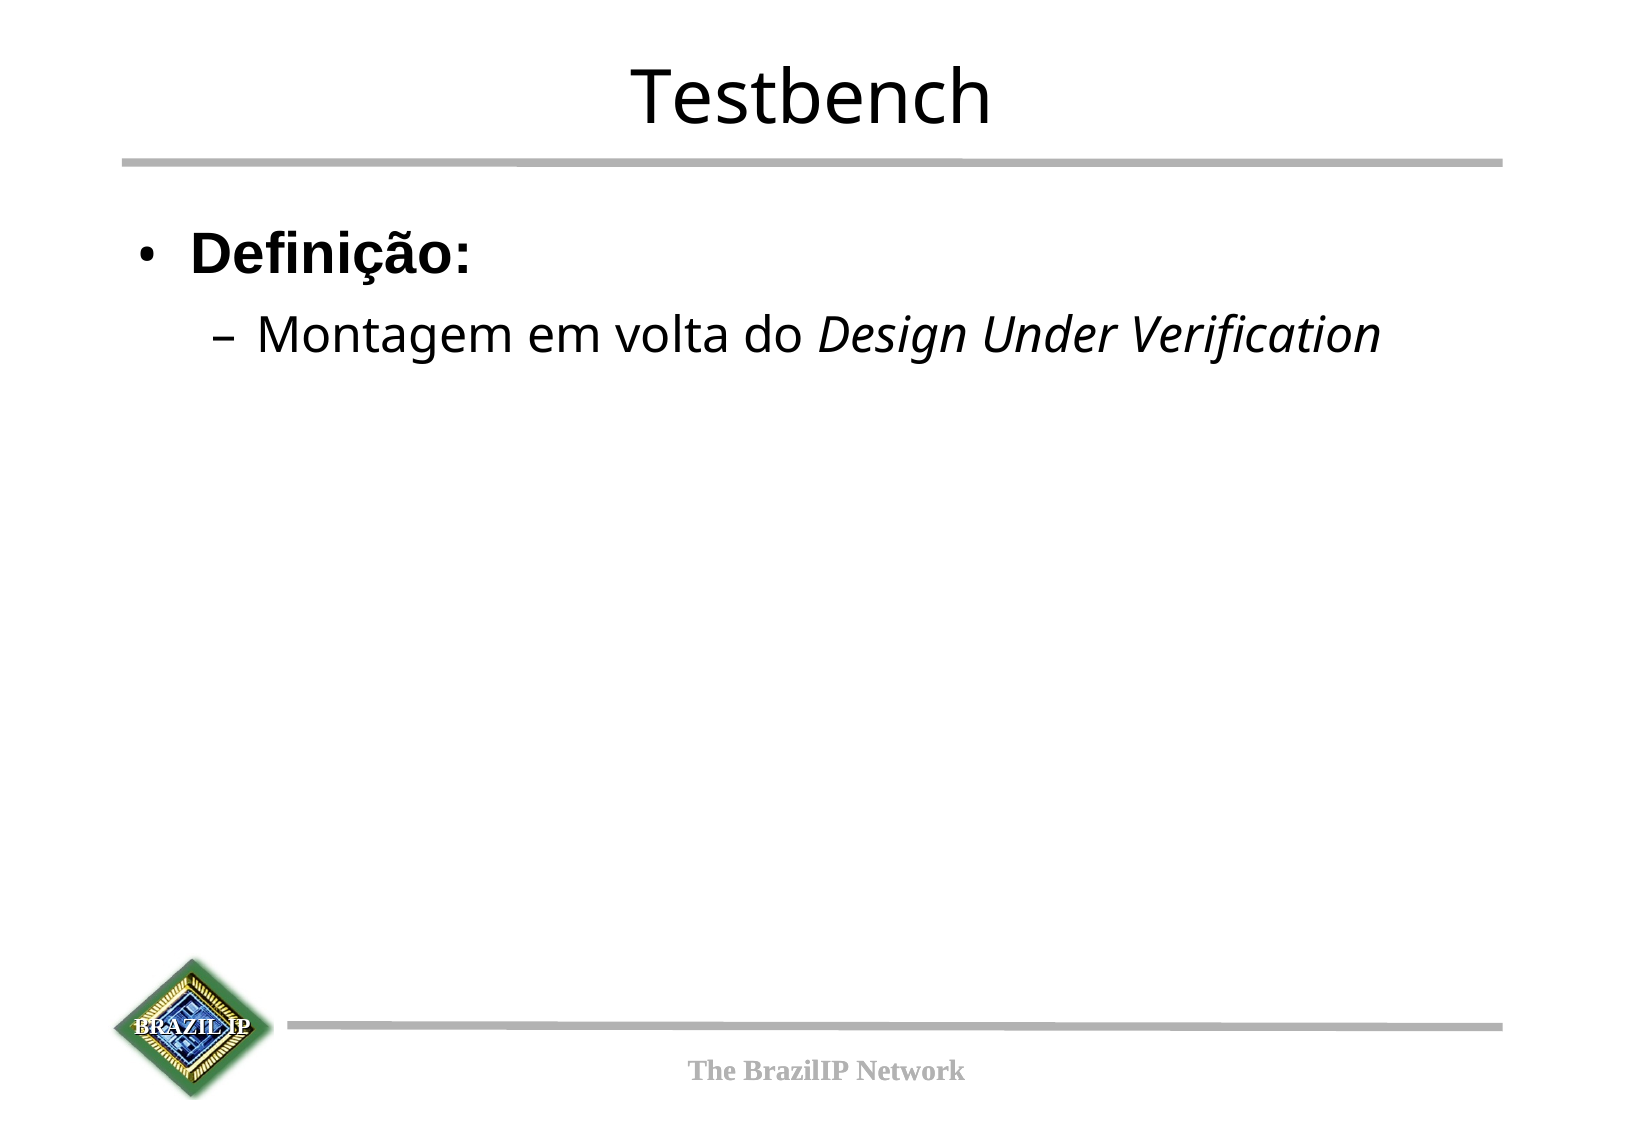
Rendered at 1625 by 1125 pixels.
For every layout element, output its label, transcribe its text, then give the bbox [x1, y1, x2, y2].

title Testbench [121, 41, 1503, 147]
list Definição: Montagem em volta do Design Under Verification [121, 212, 1488, 943]
picture [108, 953, 274, 1100]
